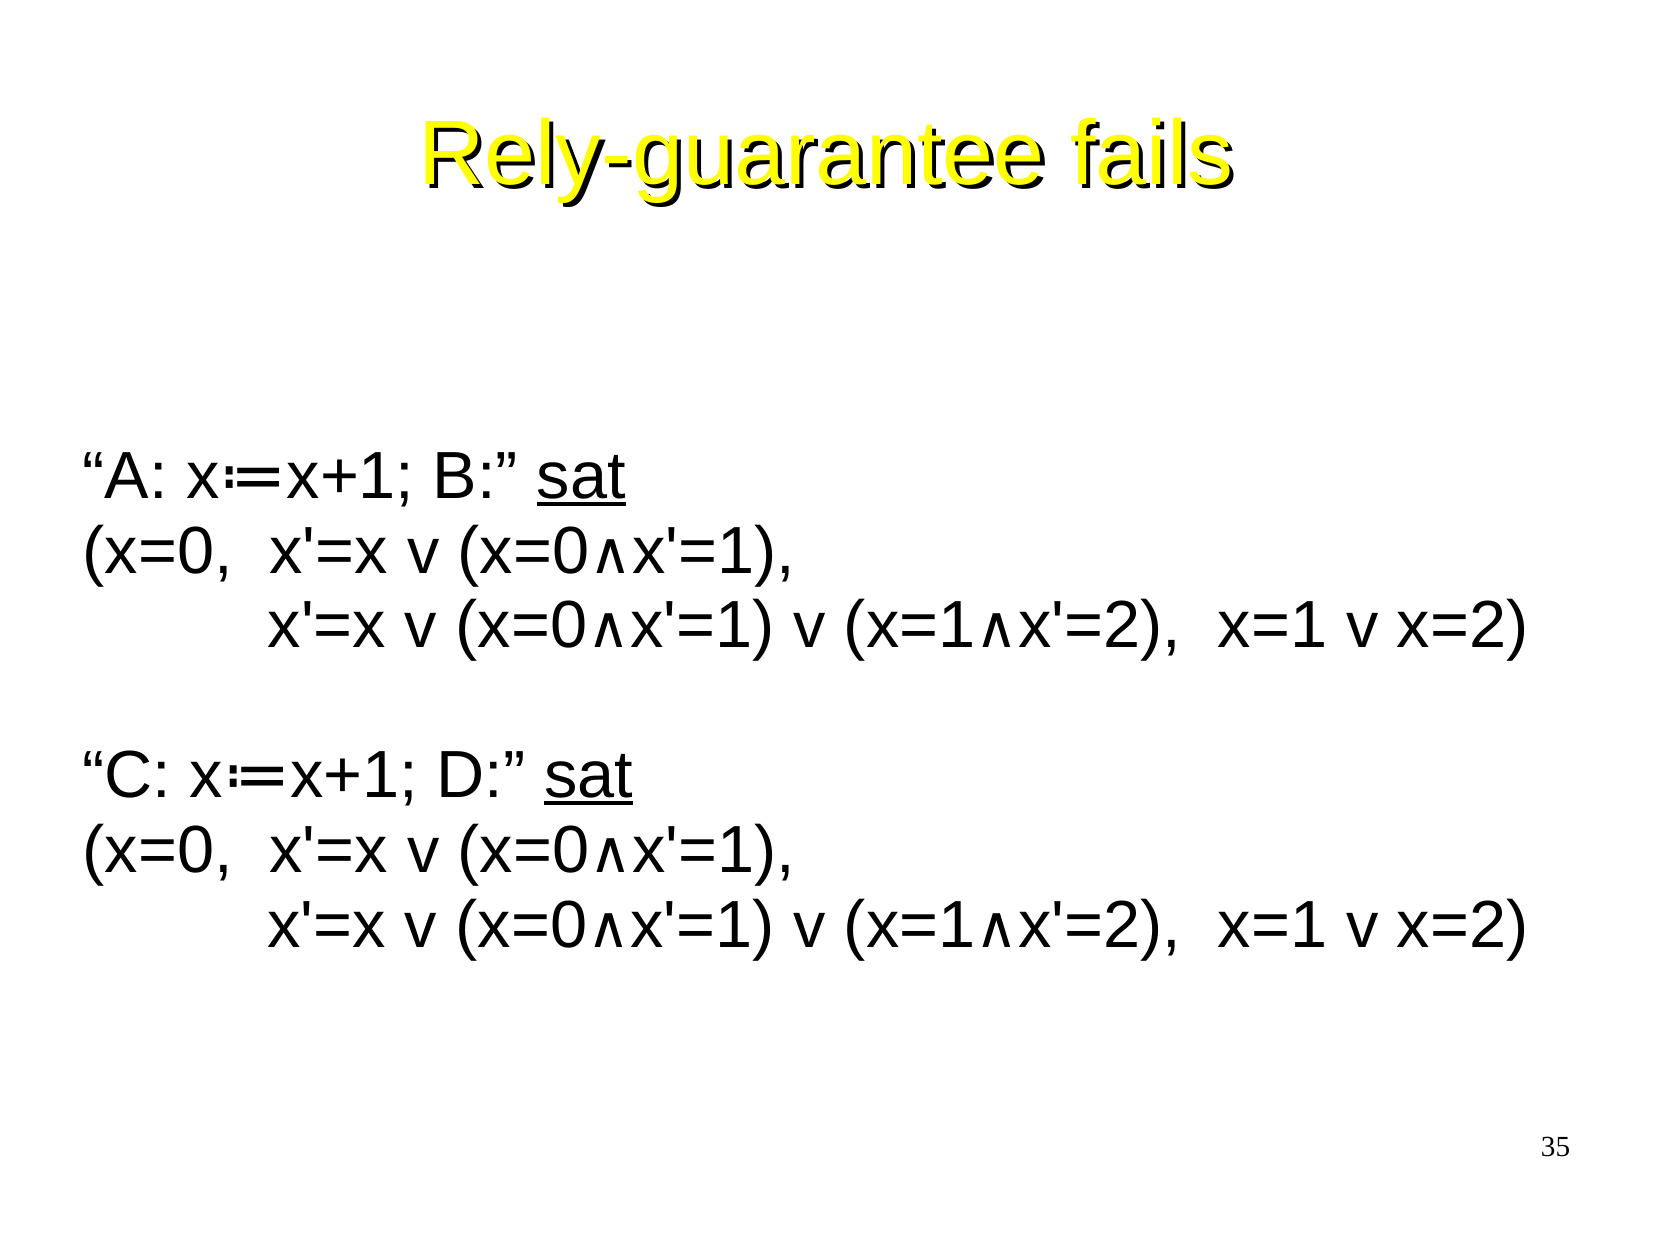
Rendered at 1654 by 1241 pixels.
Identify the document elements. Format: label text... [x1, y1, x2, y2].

subtitle “A: x≔x+1; B:” sat (x=0, x'=x v (x=0∧x'=1), x'=x v (x=0∧x'=1) v (x=1∧x'=2), x=1 v x=2) “C: x≔x+1; D:” sat (x=0, x'=x v (x=0∧x'=1), x'=x v (x=0∧x'=1) v (x=1∧x'=2), x=1 v x=2) [82, 290, 1571, 1110]
title Rely-guarantee fails [82, 49, 1571, 257]
